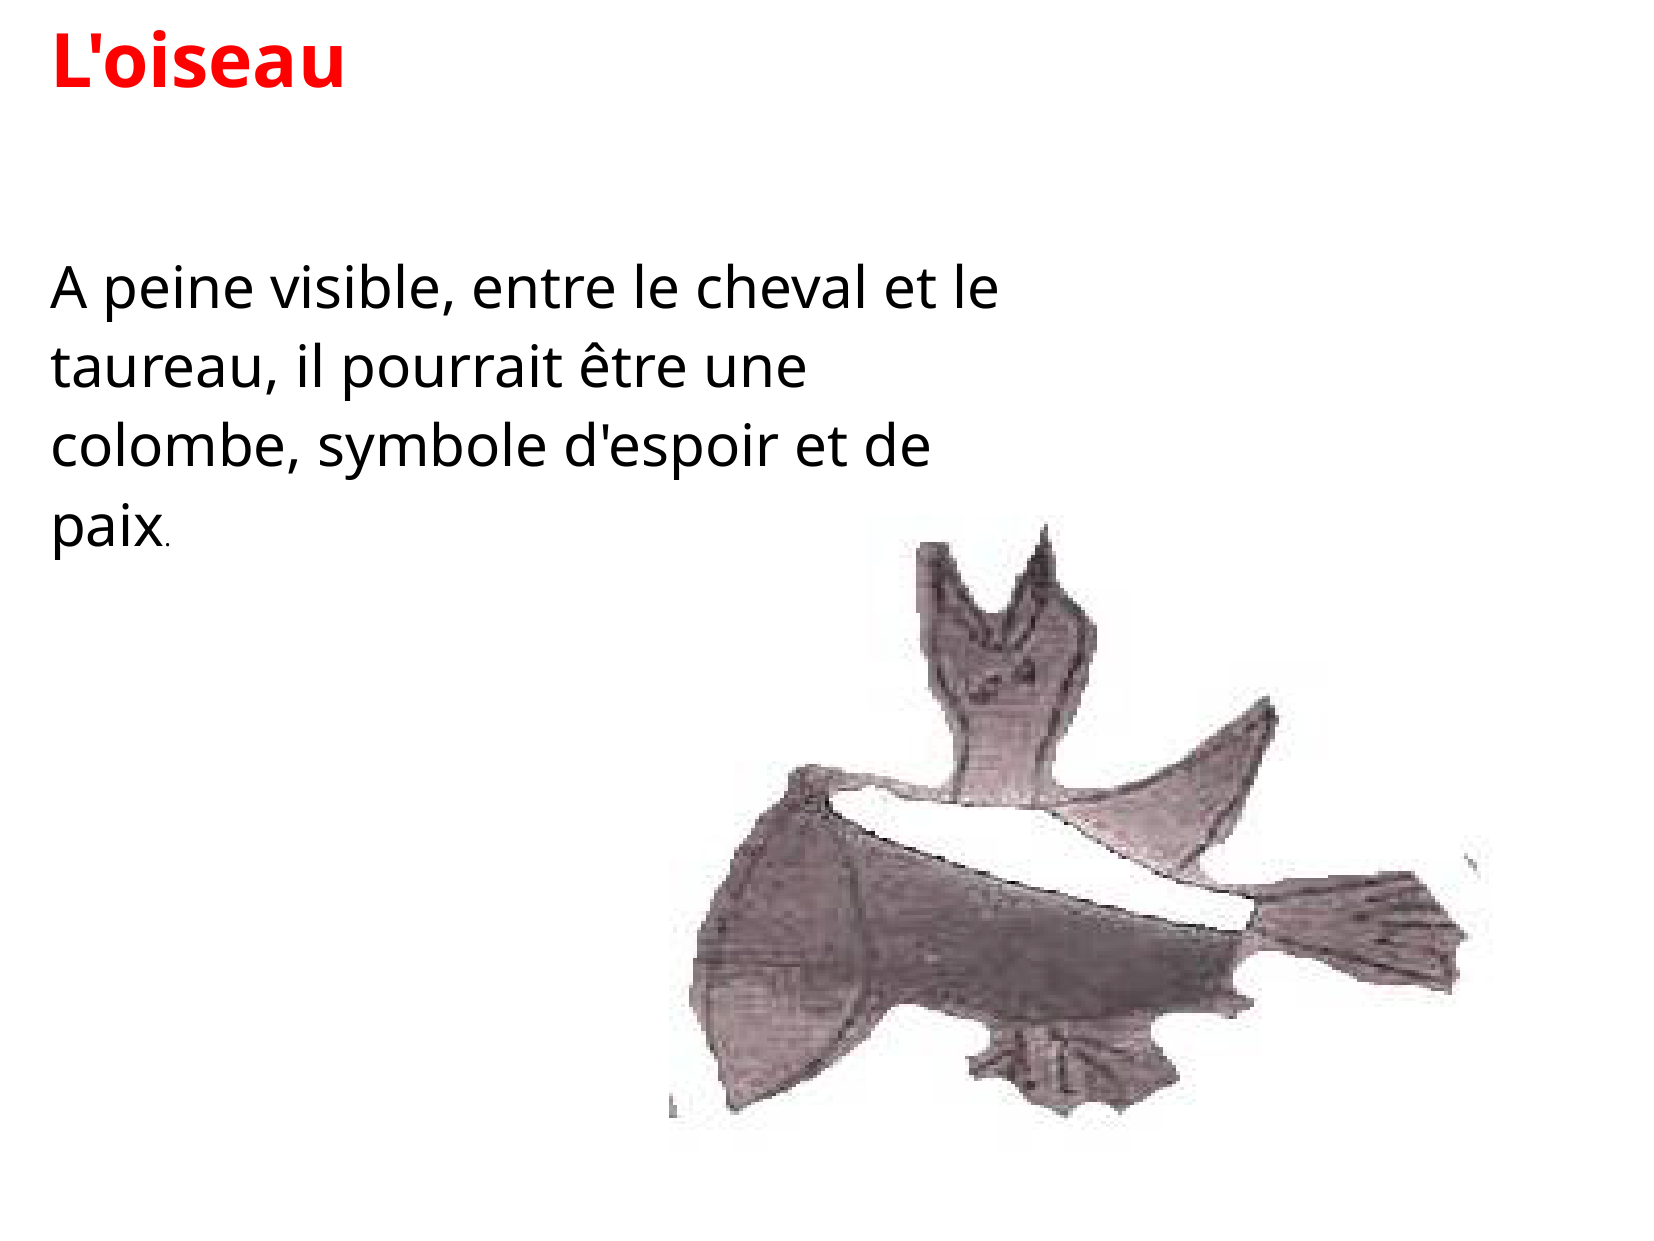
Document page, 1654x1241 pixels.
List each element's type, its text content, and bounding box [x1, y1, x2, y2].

picture [669, 515, 1506, 1152]
text_box L'oiseau A peine visible, entre le cheval et le taureau, il pourrait être une colombe, symbole d'espoir et de paix. [35, 0, 1199, 627]
